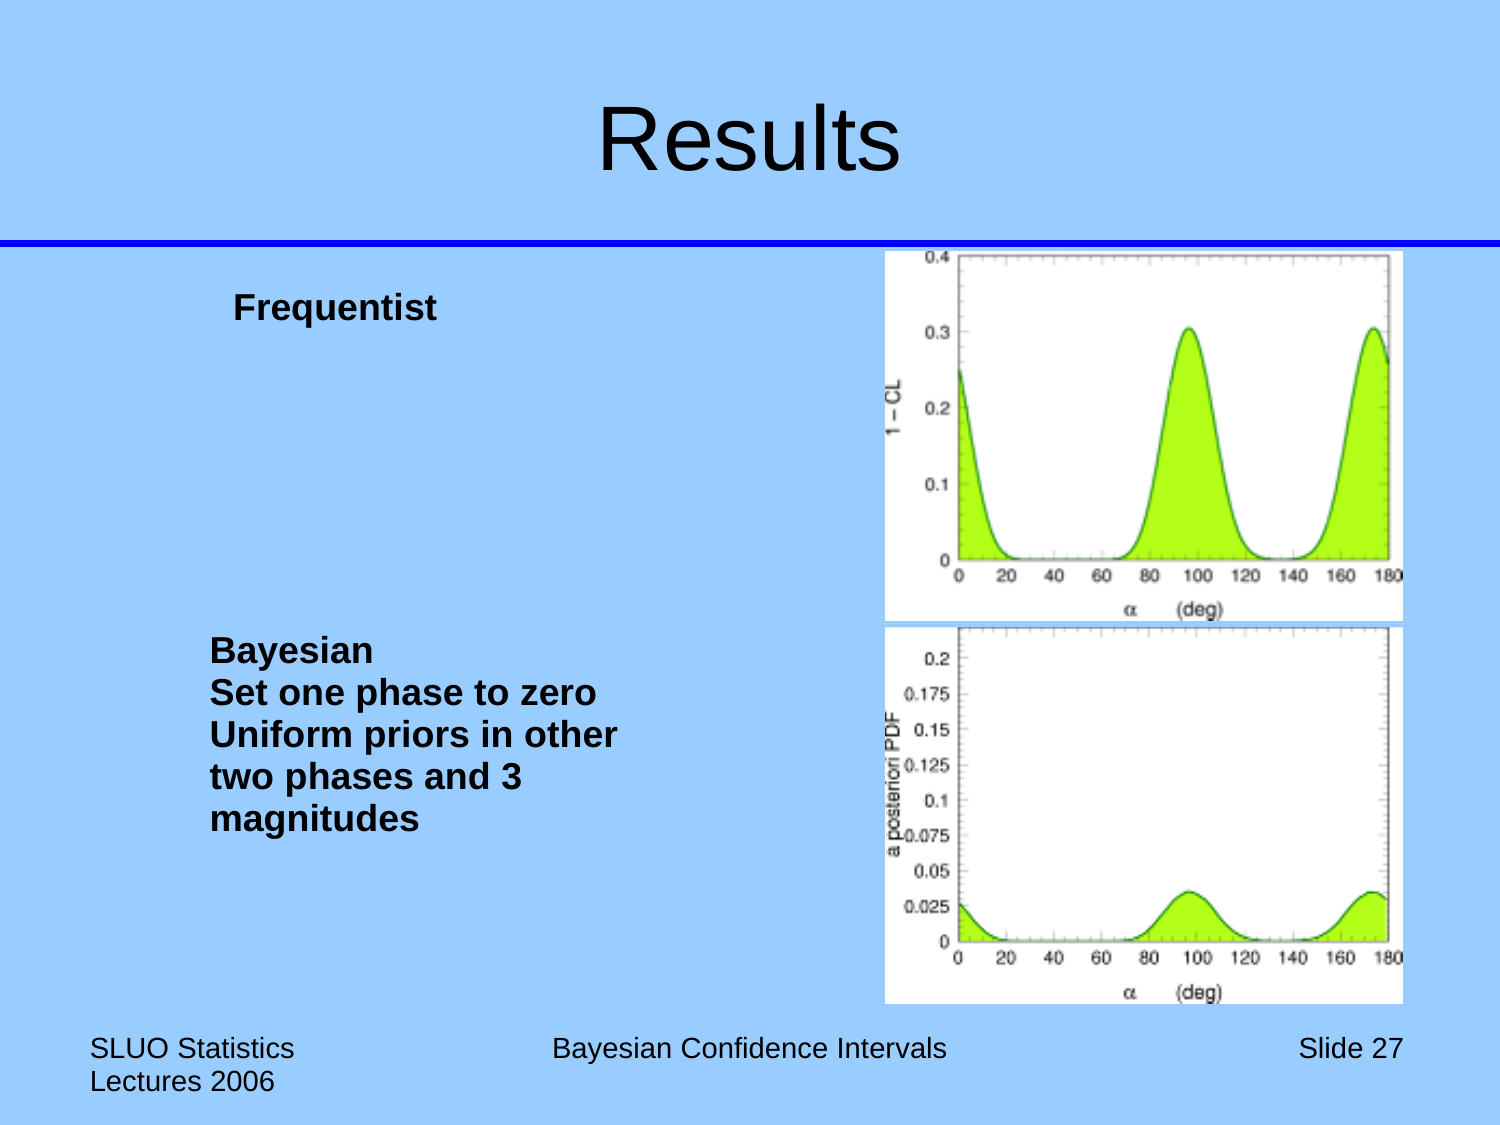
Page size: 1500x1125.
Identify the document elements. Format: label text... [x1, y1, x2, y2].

picture [885, 627, 1403, 1004]
title Results [75, 45, 1426, 233]
text_box Frequentist [218, 278, 453, 337]
picture [885, 251, 1403, 621]
text_box Bayesian Set one phase to zero Uniform priors in other two phases and 3 magnitudes [194, 621, 668, 848]
